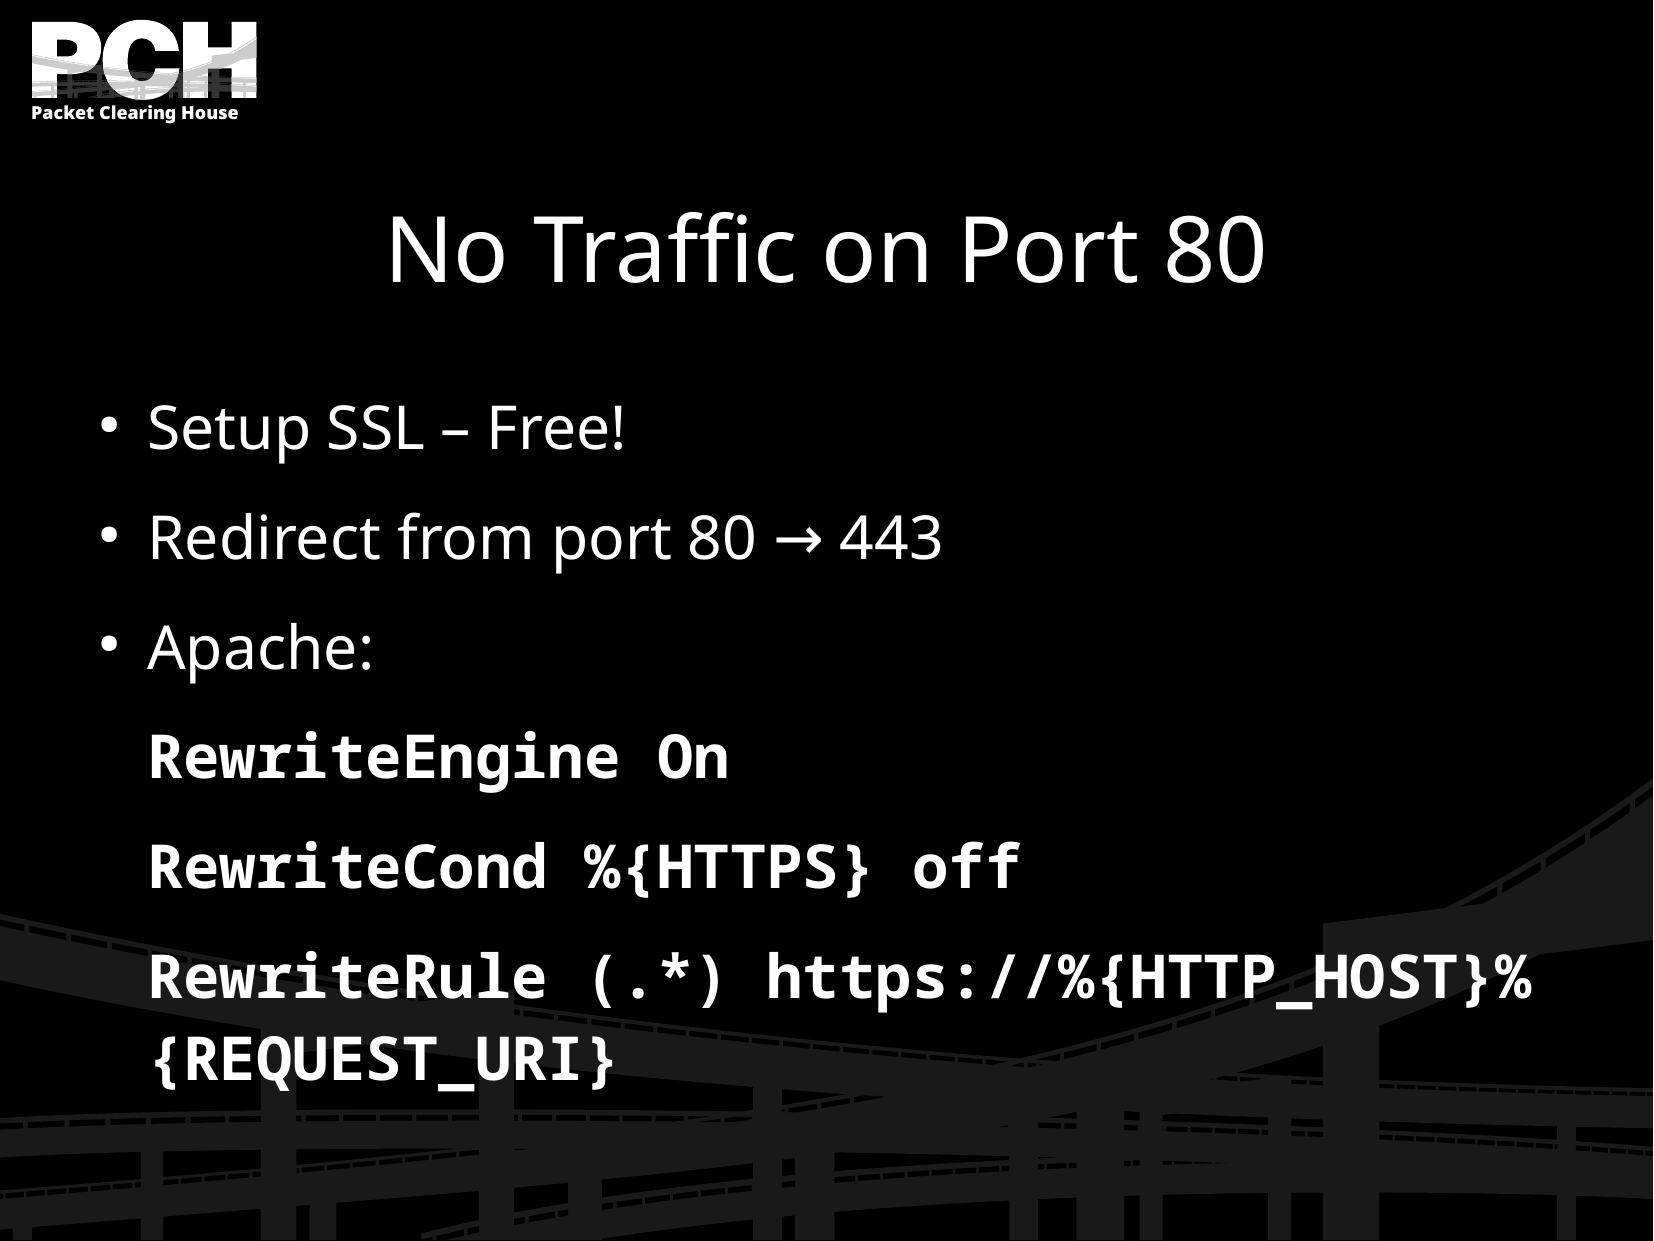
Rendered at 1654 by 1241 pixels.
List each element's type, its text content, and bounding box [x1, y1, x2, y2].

list Setup SSL – Free! Redirect from port 80 → 443 Apache: RewriteEngine On RewriteCond %{HTTPS} off RewriteRule (.*) https://%{HTTP_HOST}%{REQUEST_URI} [82, 384, 1571, 1105]
title No Traffic on Port 80 [82, 143, 1571, 352]
